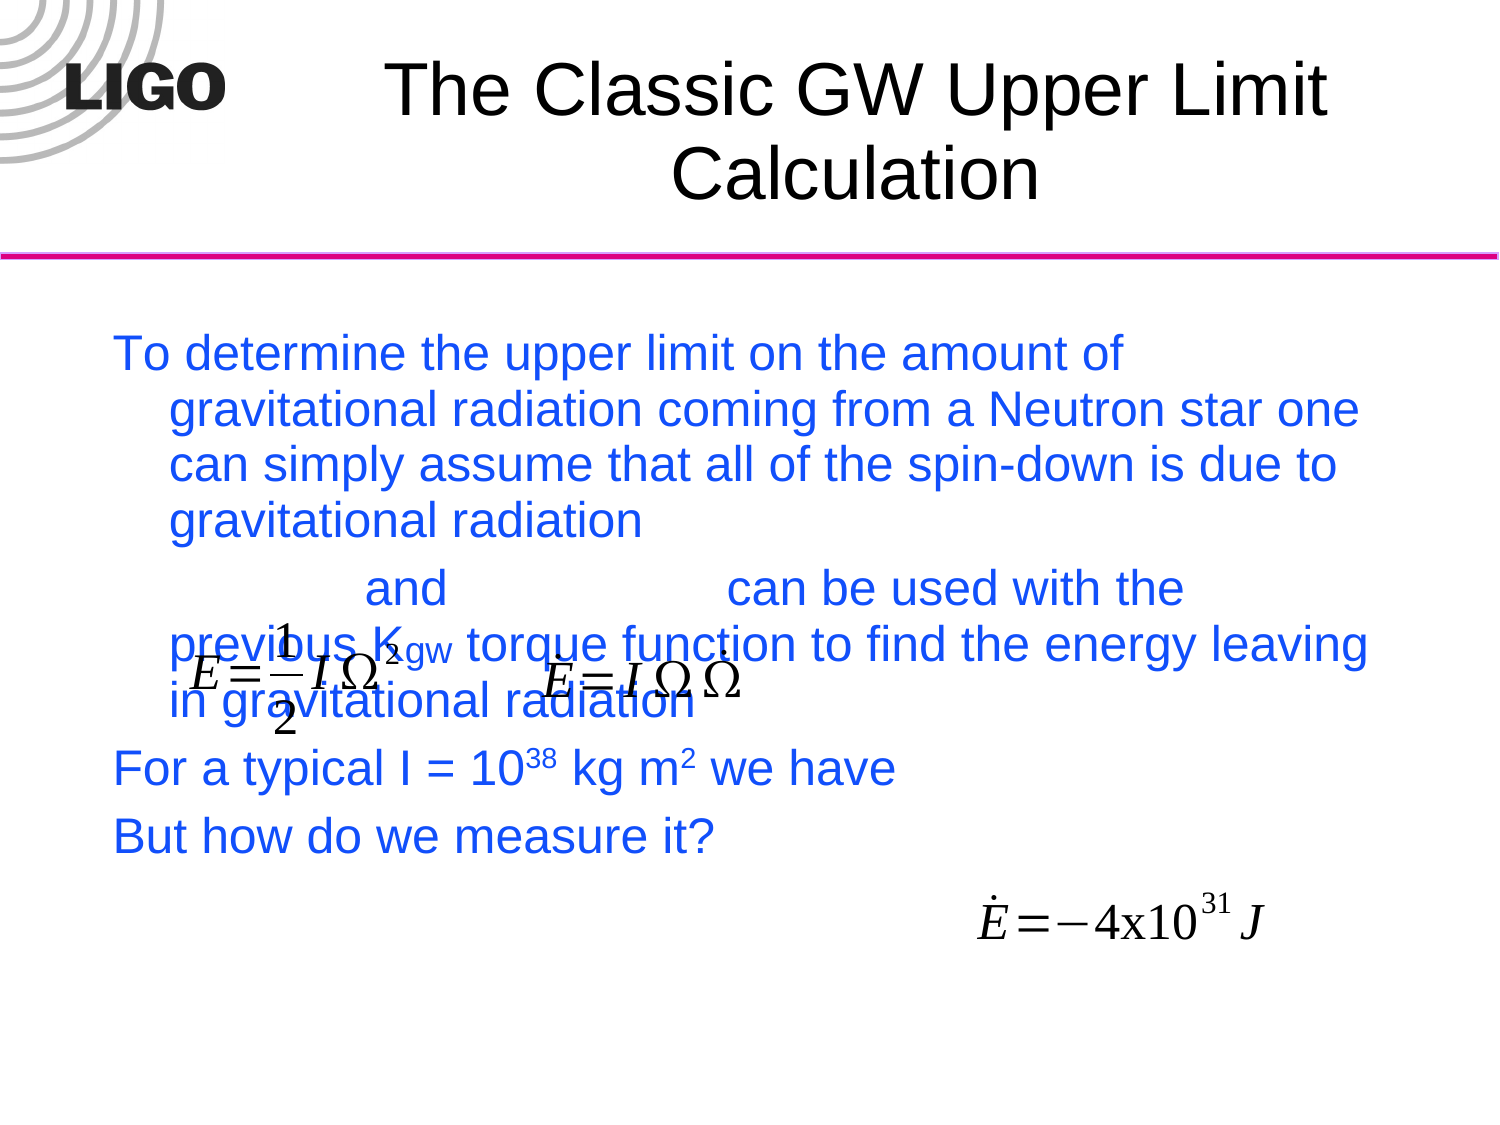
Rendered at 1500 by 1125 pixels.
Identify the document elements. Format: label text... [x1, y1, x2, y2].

chart [173, 600, 413, 751]
chart [961, 877, 1276, 953]
title The Classic GW Upper Limit Calculation [262, 19, 1450, 243]
chart [525, 639, 759, 715]
list To determine the upper limit on the amount of gravitational radiation coming from a Neutron star one can simply assume that all of the spin-down is due to gravitational radiation and can be used with the previous Kgw torque function to find the energy leaving in gravitational radiation For a typical I = 1038 kg m2 we have But how do we measure it? [112, 324, 1388, 1040]
